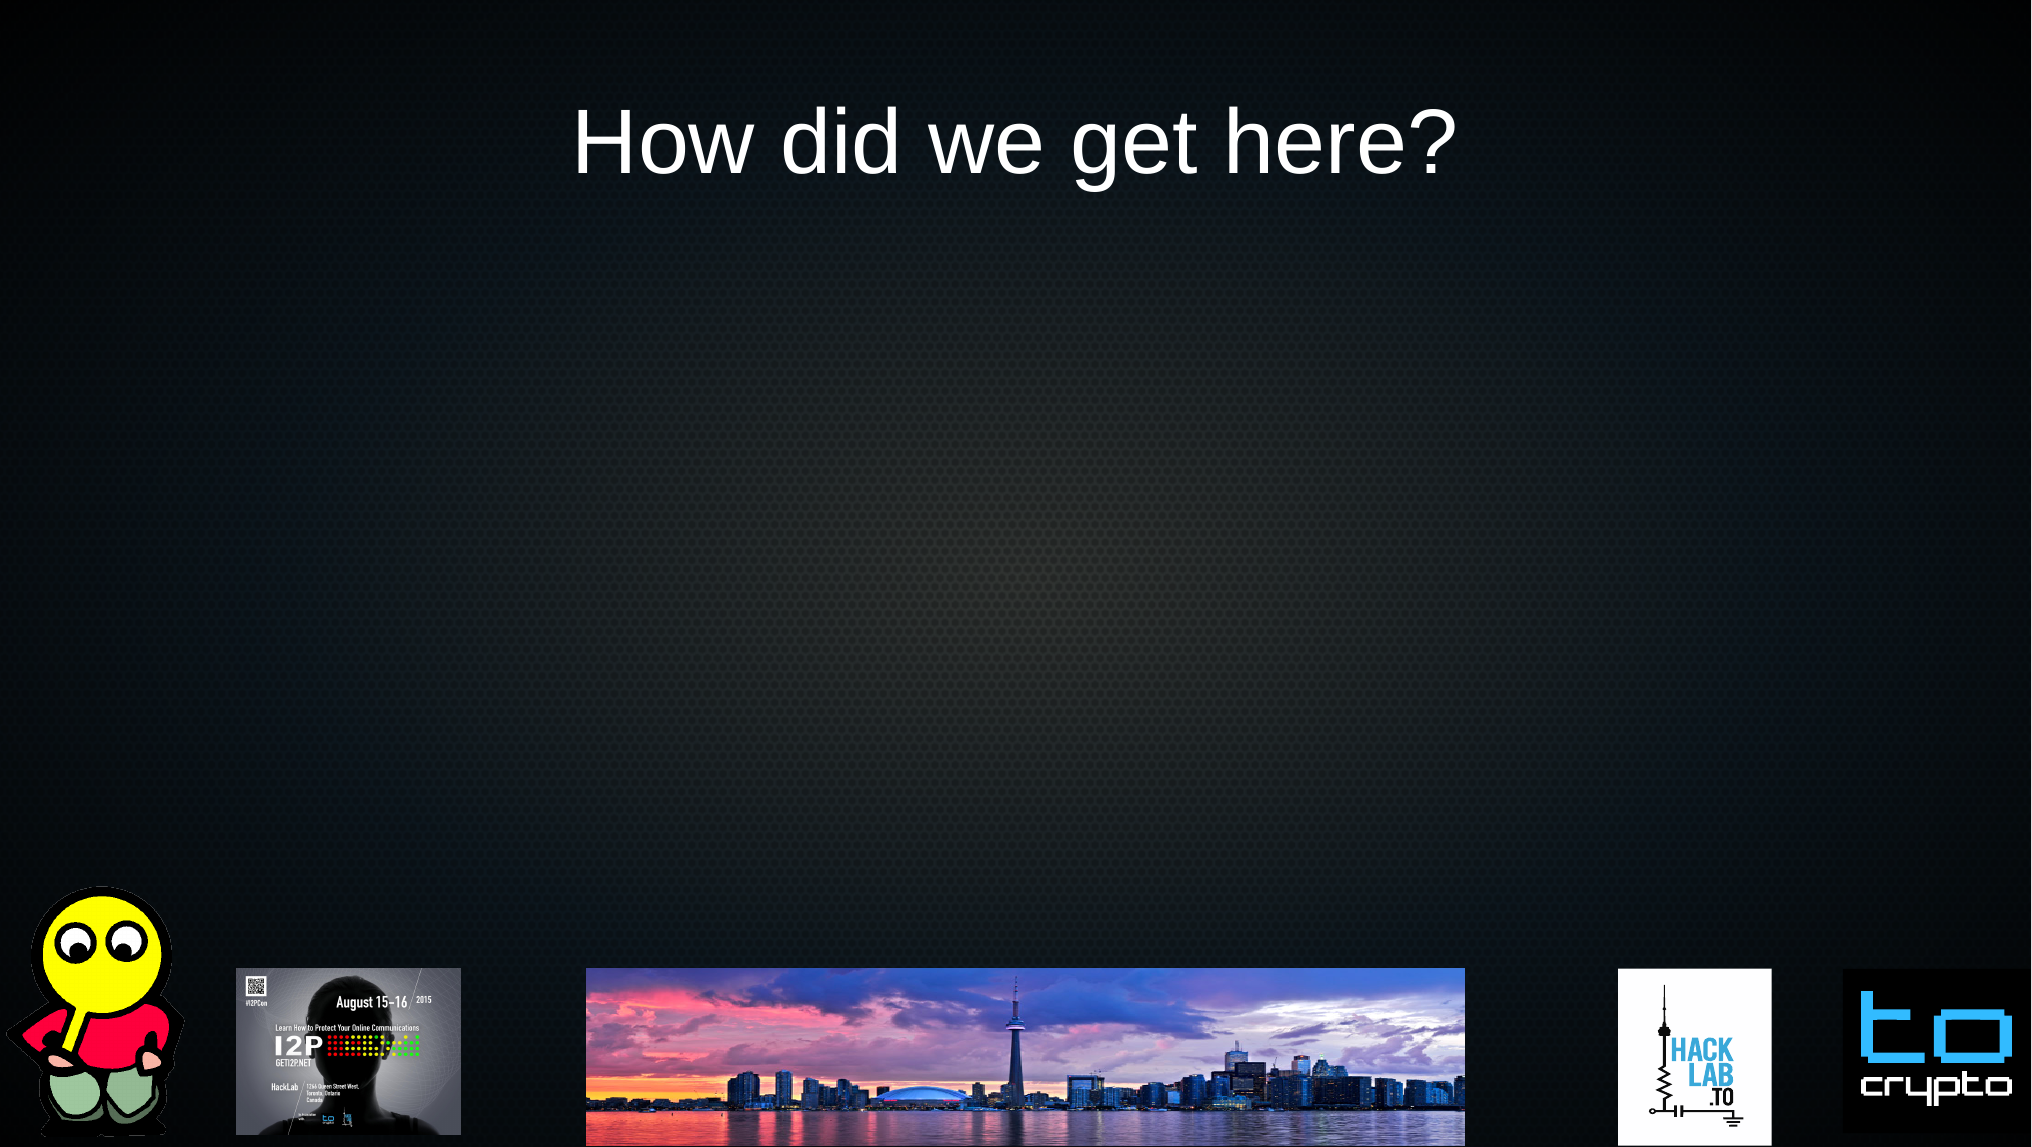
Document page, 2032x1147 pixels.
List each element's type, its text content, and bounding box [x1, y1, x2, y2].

picture [0, 0, 2032, 1147]
title How did we get here? [101, 45, 1930, 237]
